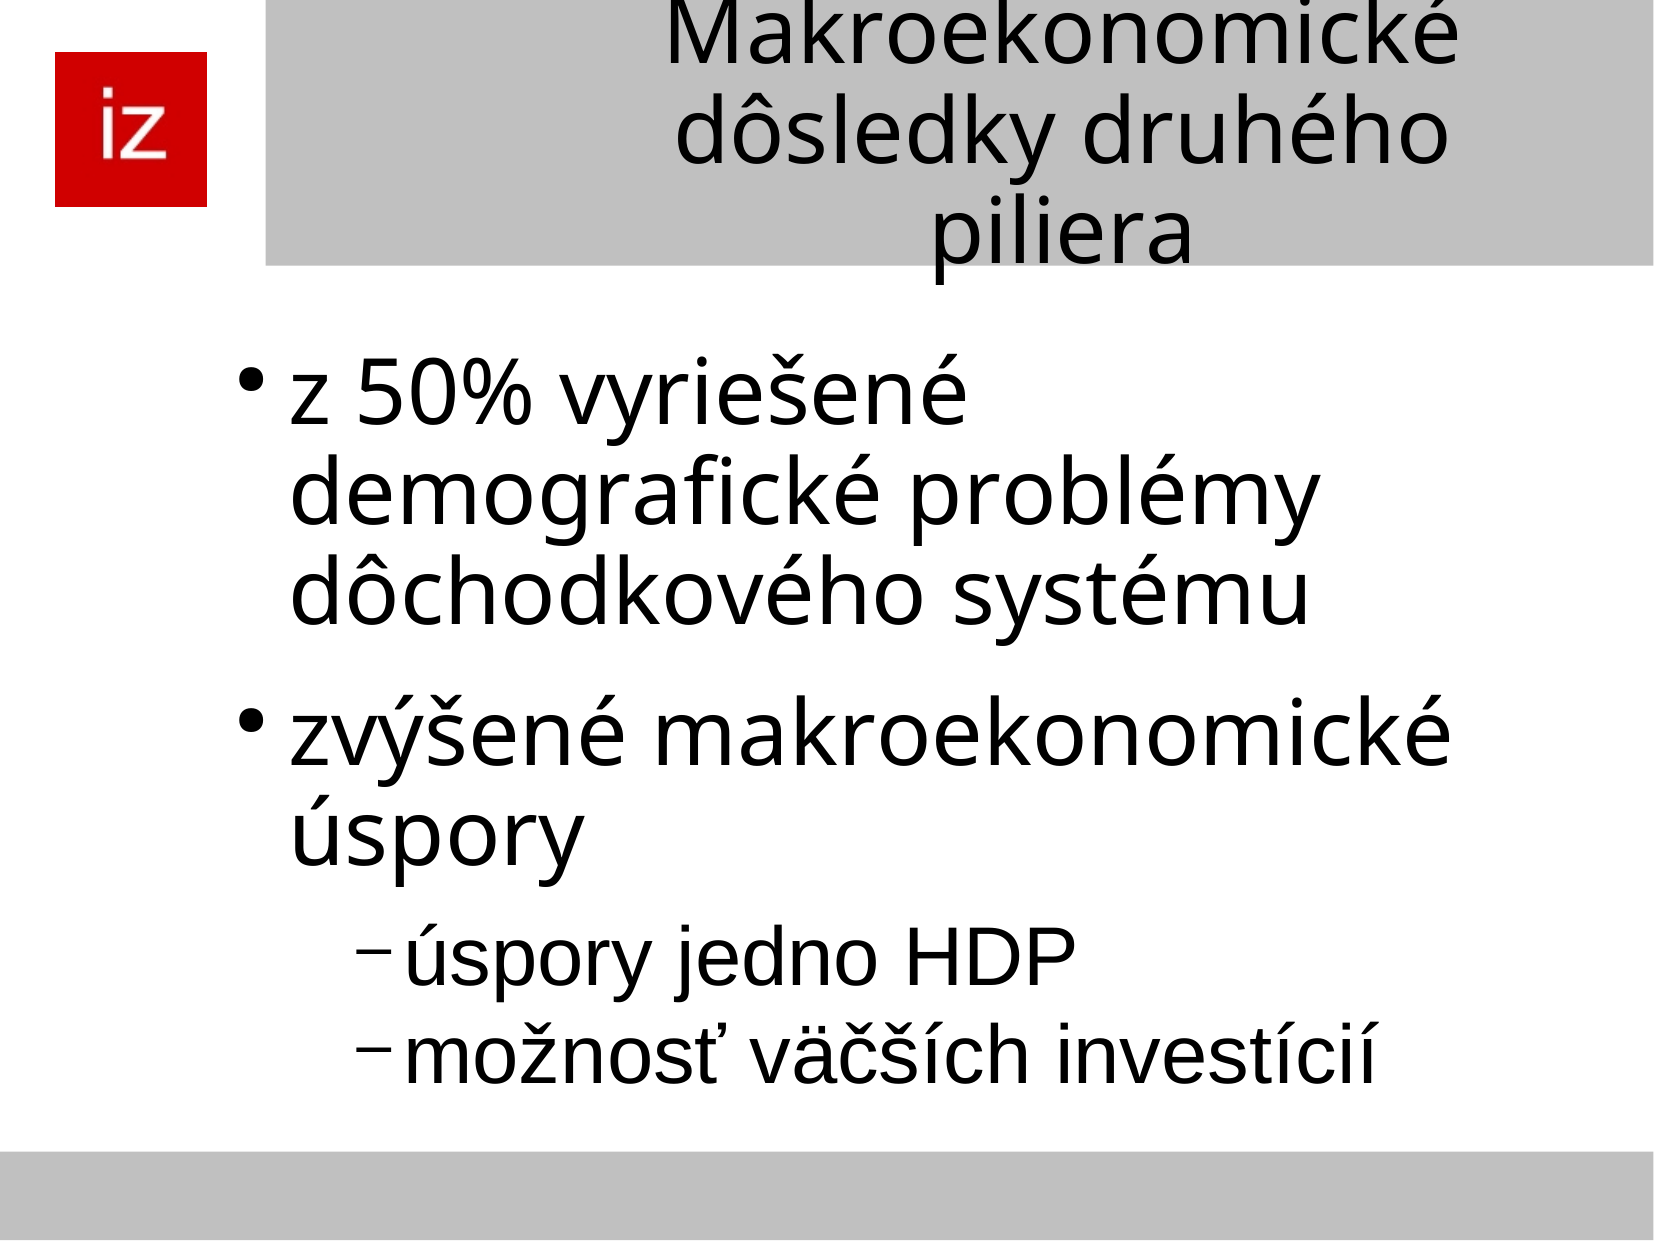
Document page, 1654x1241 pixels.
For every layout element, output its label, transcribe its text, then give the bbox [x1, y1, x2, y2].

title Makroekonomické dôsledky druhého piliera [561, 29, 1565, 237]
picture [55, 52, 207, 207]
list z 50% vyriešené demografické problémy dôchodkového systému zvýšené makroekonomické úspory úspory jedno HDP možnosť väčších investícií [121, 344, 1533, 1126]
